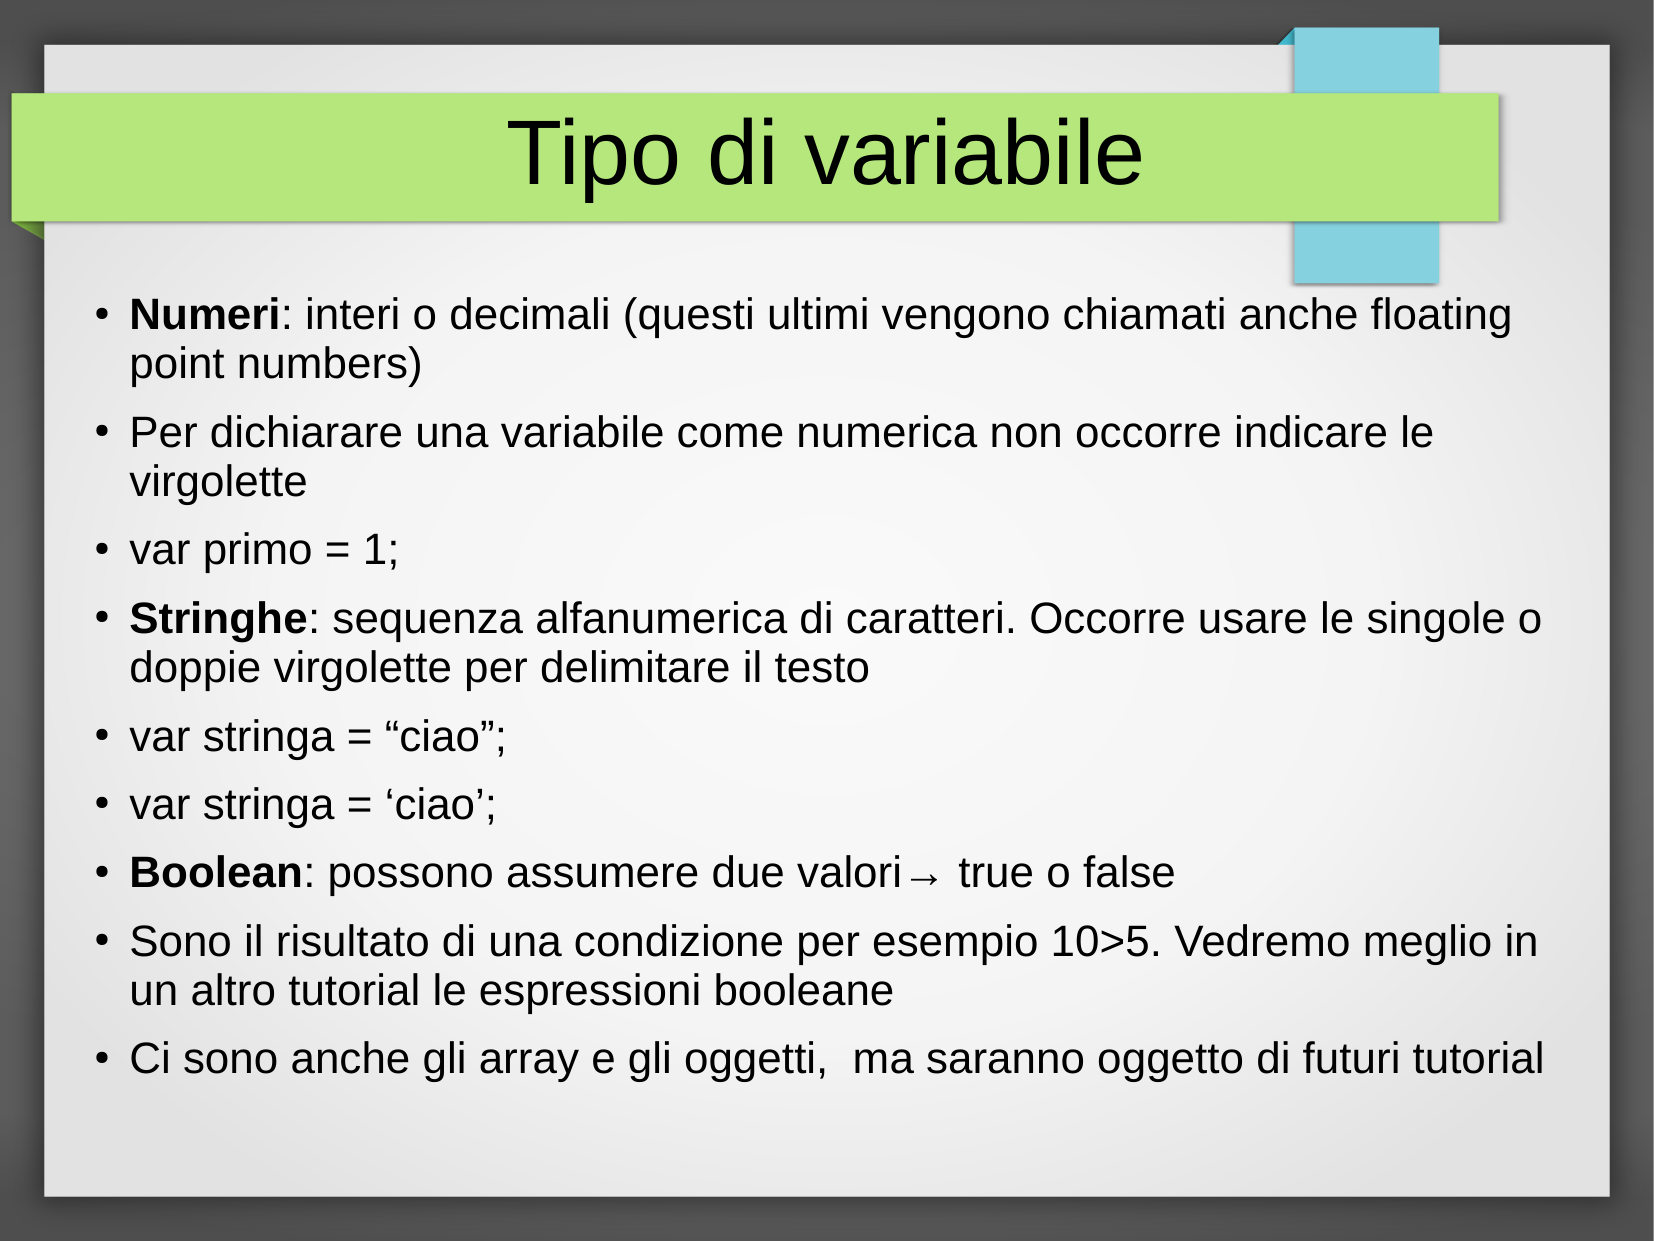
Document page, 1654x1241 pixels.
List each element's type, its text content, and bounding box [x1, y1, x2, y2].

picture [0, 0, 1654, 1241]
list Numeri: interi o decimali (questi ultimi vengono chiamati anche floating point numbers) Per dichiarare una variabile come numerica non occorre indicare le virgolette var primo = 1; Stringhe: sequenza alfanumerica di caratteri. Occorre usare le singole o doppie virgolette per delimitare il testo var stringa = “ciao”; var stringa = ‘ciao’; Boolean: possono assumere due valori→ true o false Sono il risultato di una condizione per esempio 10>5. Vedremo meglio in un altro tutorial le espressioni booleane Ci sono anche gli array e gli oggetti, ma saranno oggetto di futuri tutorial [82, 290, 1571, 1123]
title Tipo di variabile [82, 49, 1571, 257]
